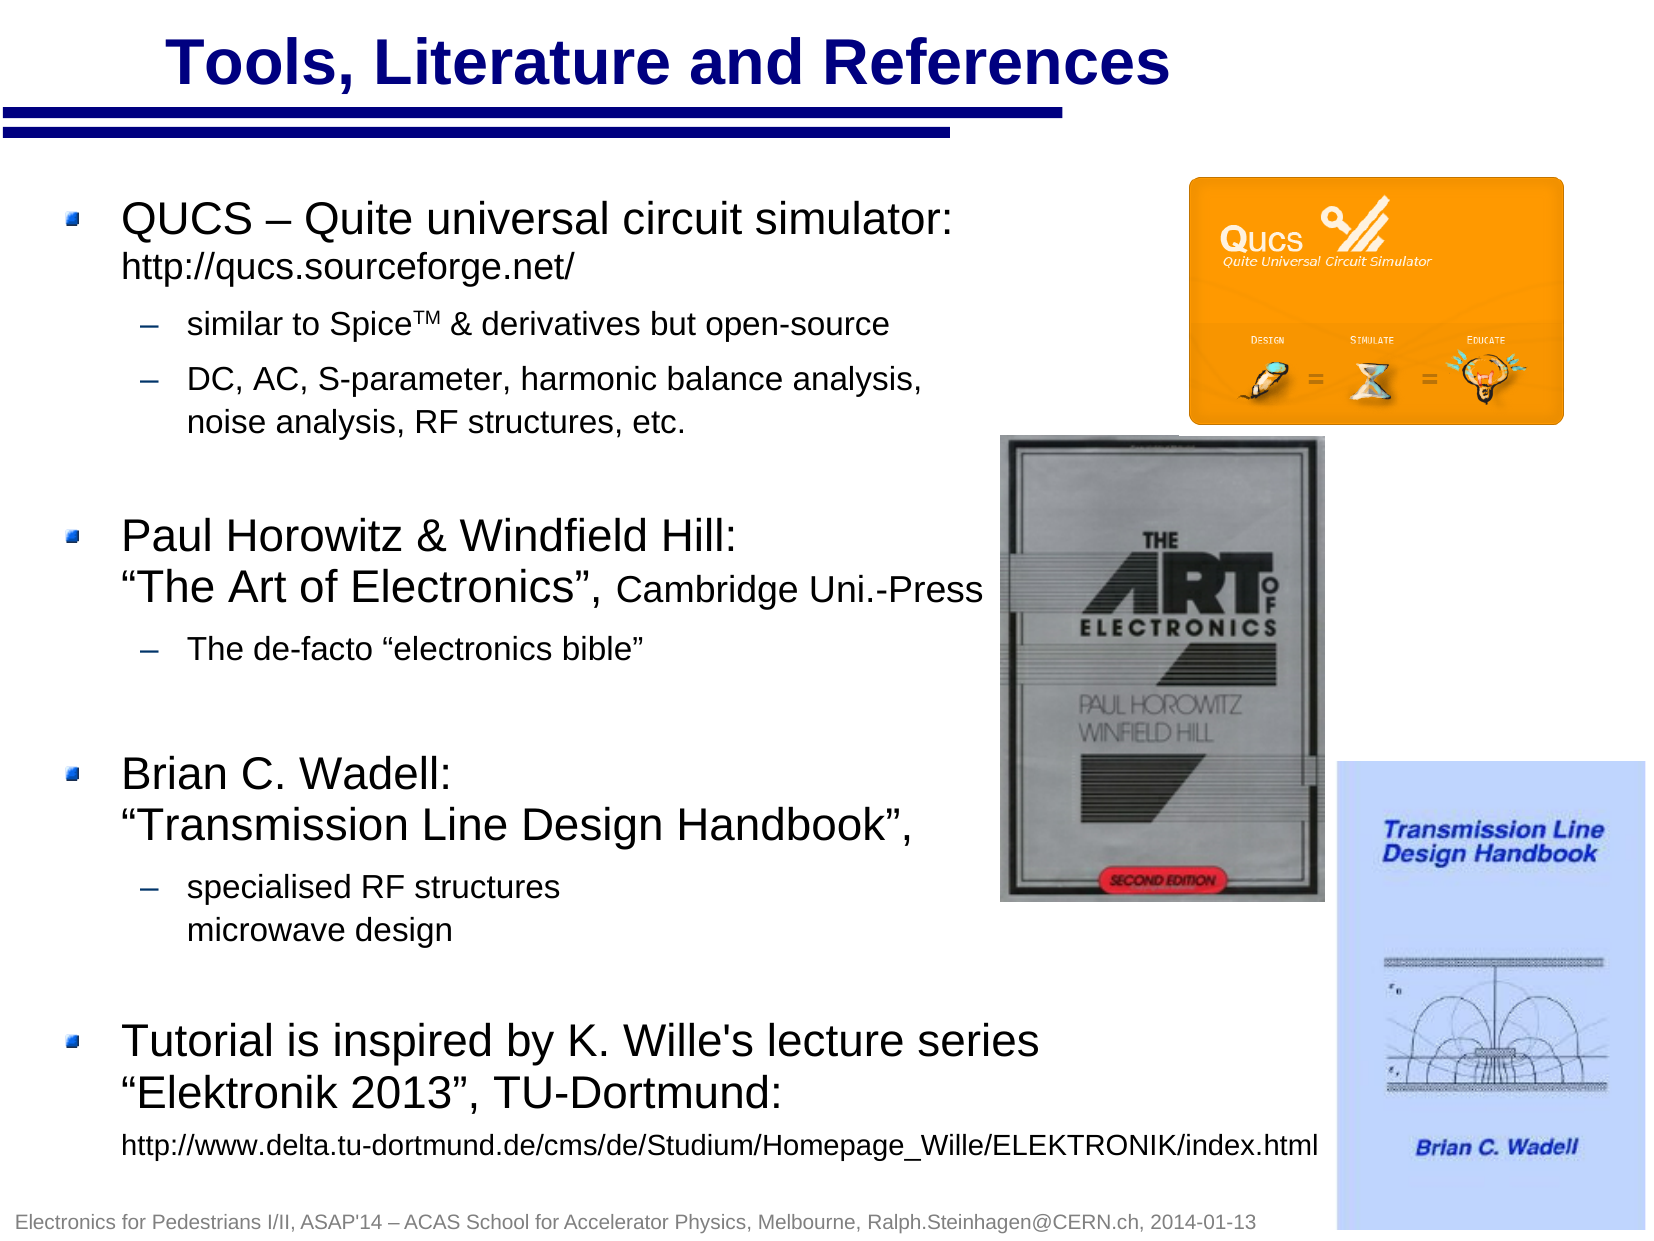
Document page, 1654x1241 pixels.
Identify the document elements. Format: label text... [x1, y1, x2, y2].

picture [1335, 761, 1646, 1230]
title Tools, Literature and References [165, 0, 1323, 124]
picture [1000, 169, 1577, 902]
list QUCS – Quite universal circuit simulator: http://qucs.sourceforge.net/ similar to SpiceTM & derivatives but open-source DC, AC, S-parameter, harmonic balance analysis, noise analysis, RF structures, etc. Paul Horowitz & Windfield Hill: “The Art of Electronics”, Cambridge Uni.-Press The de-facto “electronics bible” Brian C. Wadell: “Transmission Line Design Handbook”, specialised RF structures & microwave design Tutorial is inspired by K. Wille's lecture series “Elektronik 2013”, TU-Dortmund: http://www.delta.tu-dortmund.de/cms/de/Studium/Homepage_Wille/ELEKTRONIK/index.html [65, 192, 1628, 1205]
